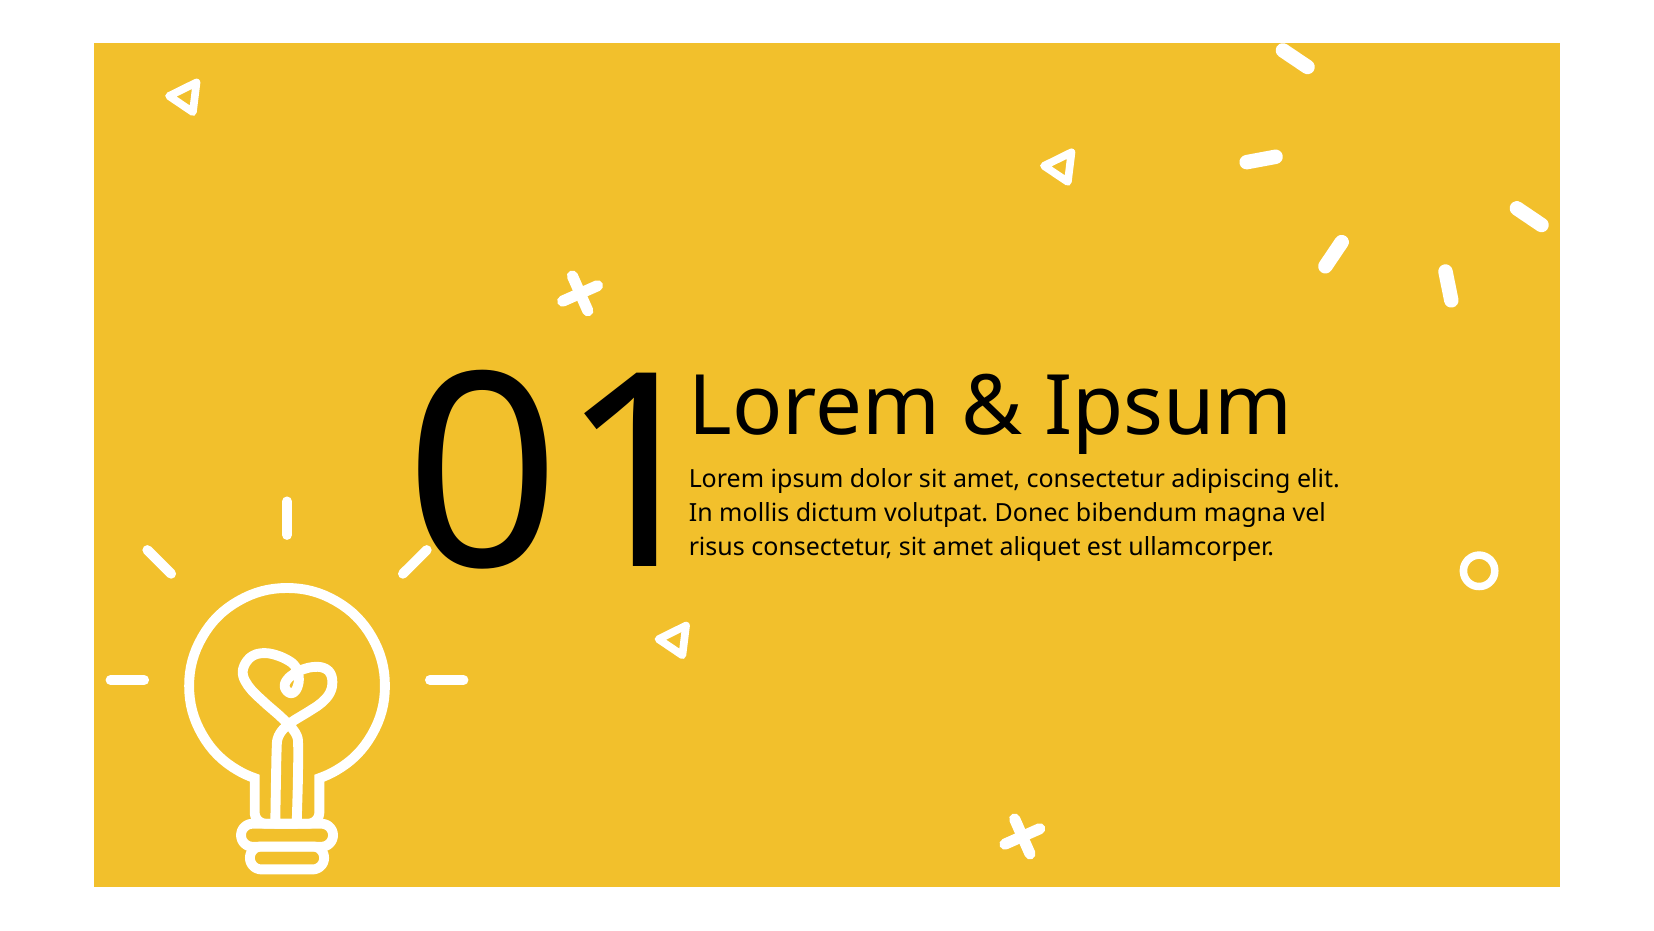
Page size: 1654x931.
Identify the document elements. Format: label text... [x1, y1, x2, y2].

title Lorem & Ipsum [751, 345, 1409, 459]
text_box Lorem ipsum dolor sit amet, consectetur adipiscing elit. In mollis dictum volutpat. Donec bibendum magna vel risus consectetur, sit amet aliquet est ullamcorper. [751, 460, 1349, 564]
title 01 [405, 276, 751, 646]
